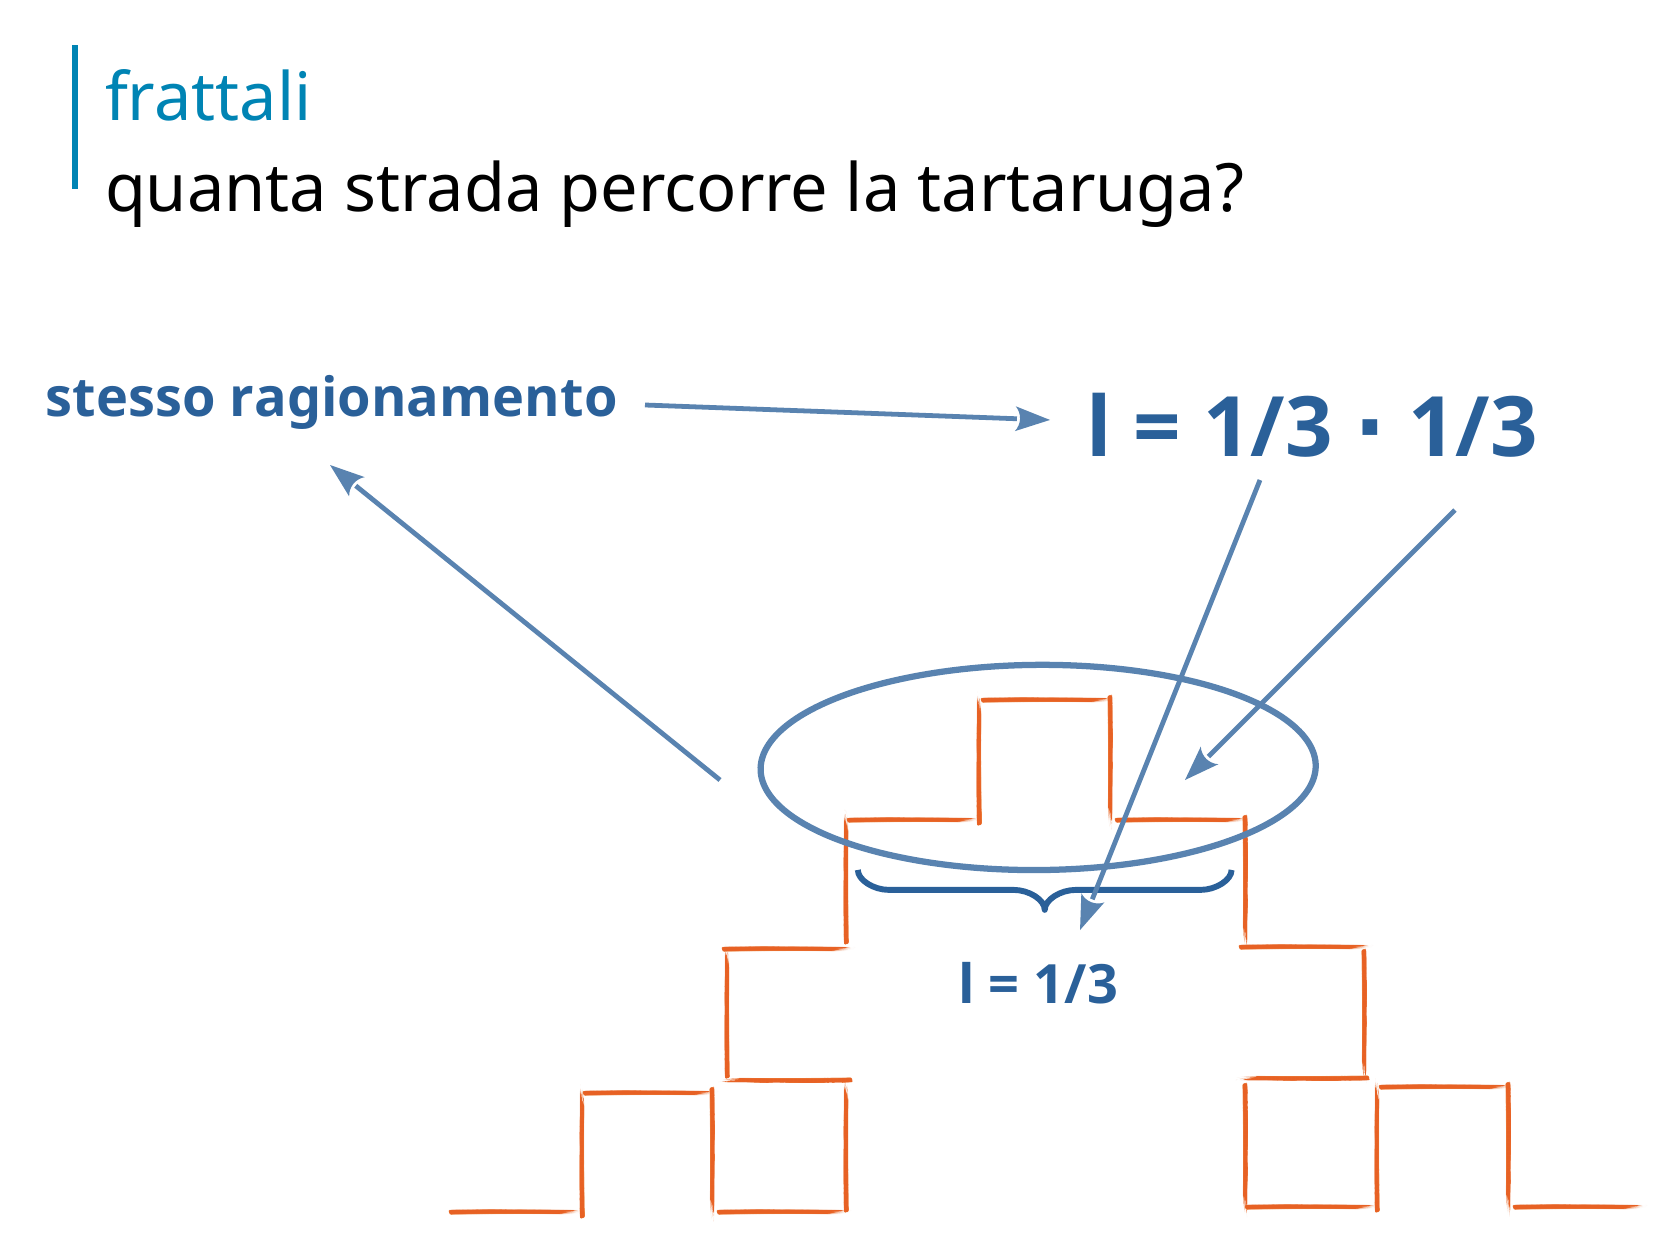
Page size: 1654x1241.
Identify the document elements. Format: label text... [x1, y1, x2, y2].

text_box l = 1/3 [848, 941, 1228, 1022]
title frattali quanta strada percorre la tartaruga? [105, 49, 1571, 200]
picture [843, 690, 1116, 839]
picture [1242, 1077, 1514, 1218]
picture [1234, 838, 1374, 1084]
picture [1512, 1204, 1648, 1210]
picture [448, 1083, 719, 1222]
picture [716, 943, 853, 1215]
text_box l = 1/3 ∙ 1/3 [1079, 365, 1546, 481]
picture [843, 846, 849, 945]
picture [1114, 817, 1122, 823]
picture [1126, 814, 1250, 832]
text_box stesso ragionamento [45, 355, 619, 436]
